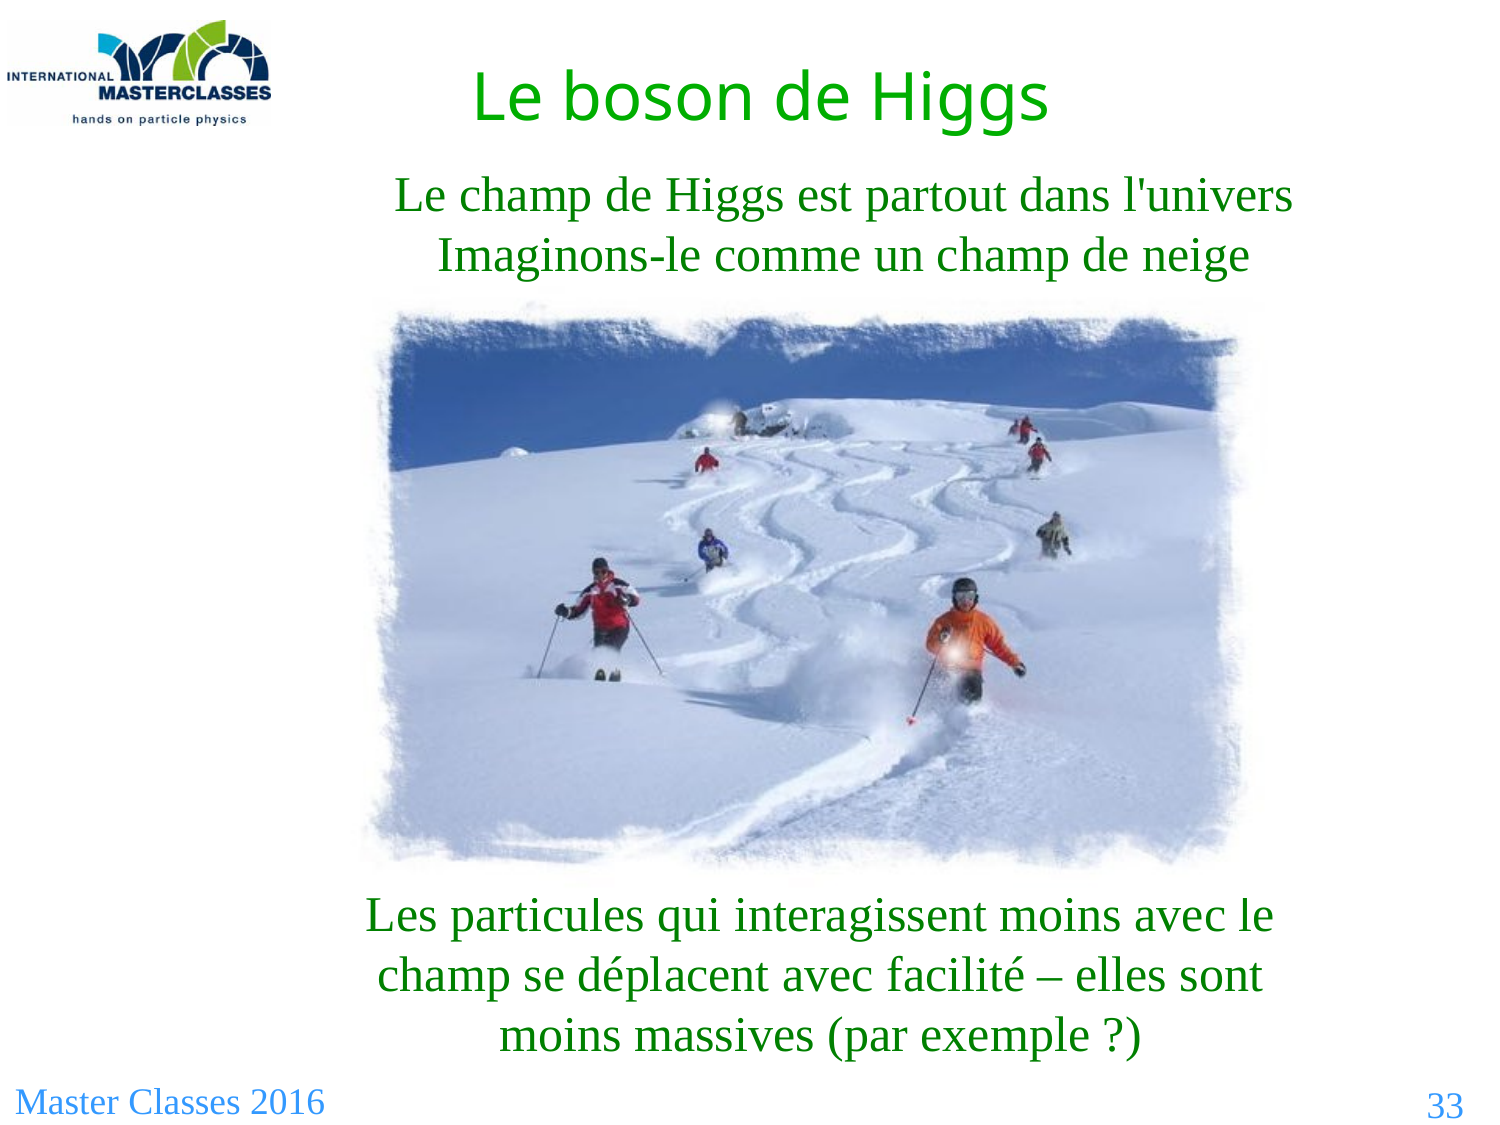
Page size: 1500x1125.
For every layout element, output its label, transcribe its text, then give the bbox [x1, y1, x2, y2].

text_box Le champ de Higgs est partout dans l'univers Imaginons-le comme un champ de neige [354, 153, 1335, 289]
text_box Les particules qui interagissent moins avec le champ se déplacent avec facilité – elles sont moins massives (par exemple ?) [301, 873, 1341, 1087]
picture [339, 286, 1288, 898]
picture [2, 10, 259, 130]
title Le boson de Higgs [259, 0, 1263, 188]
